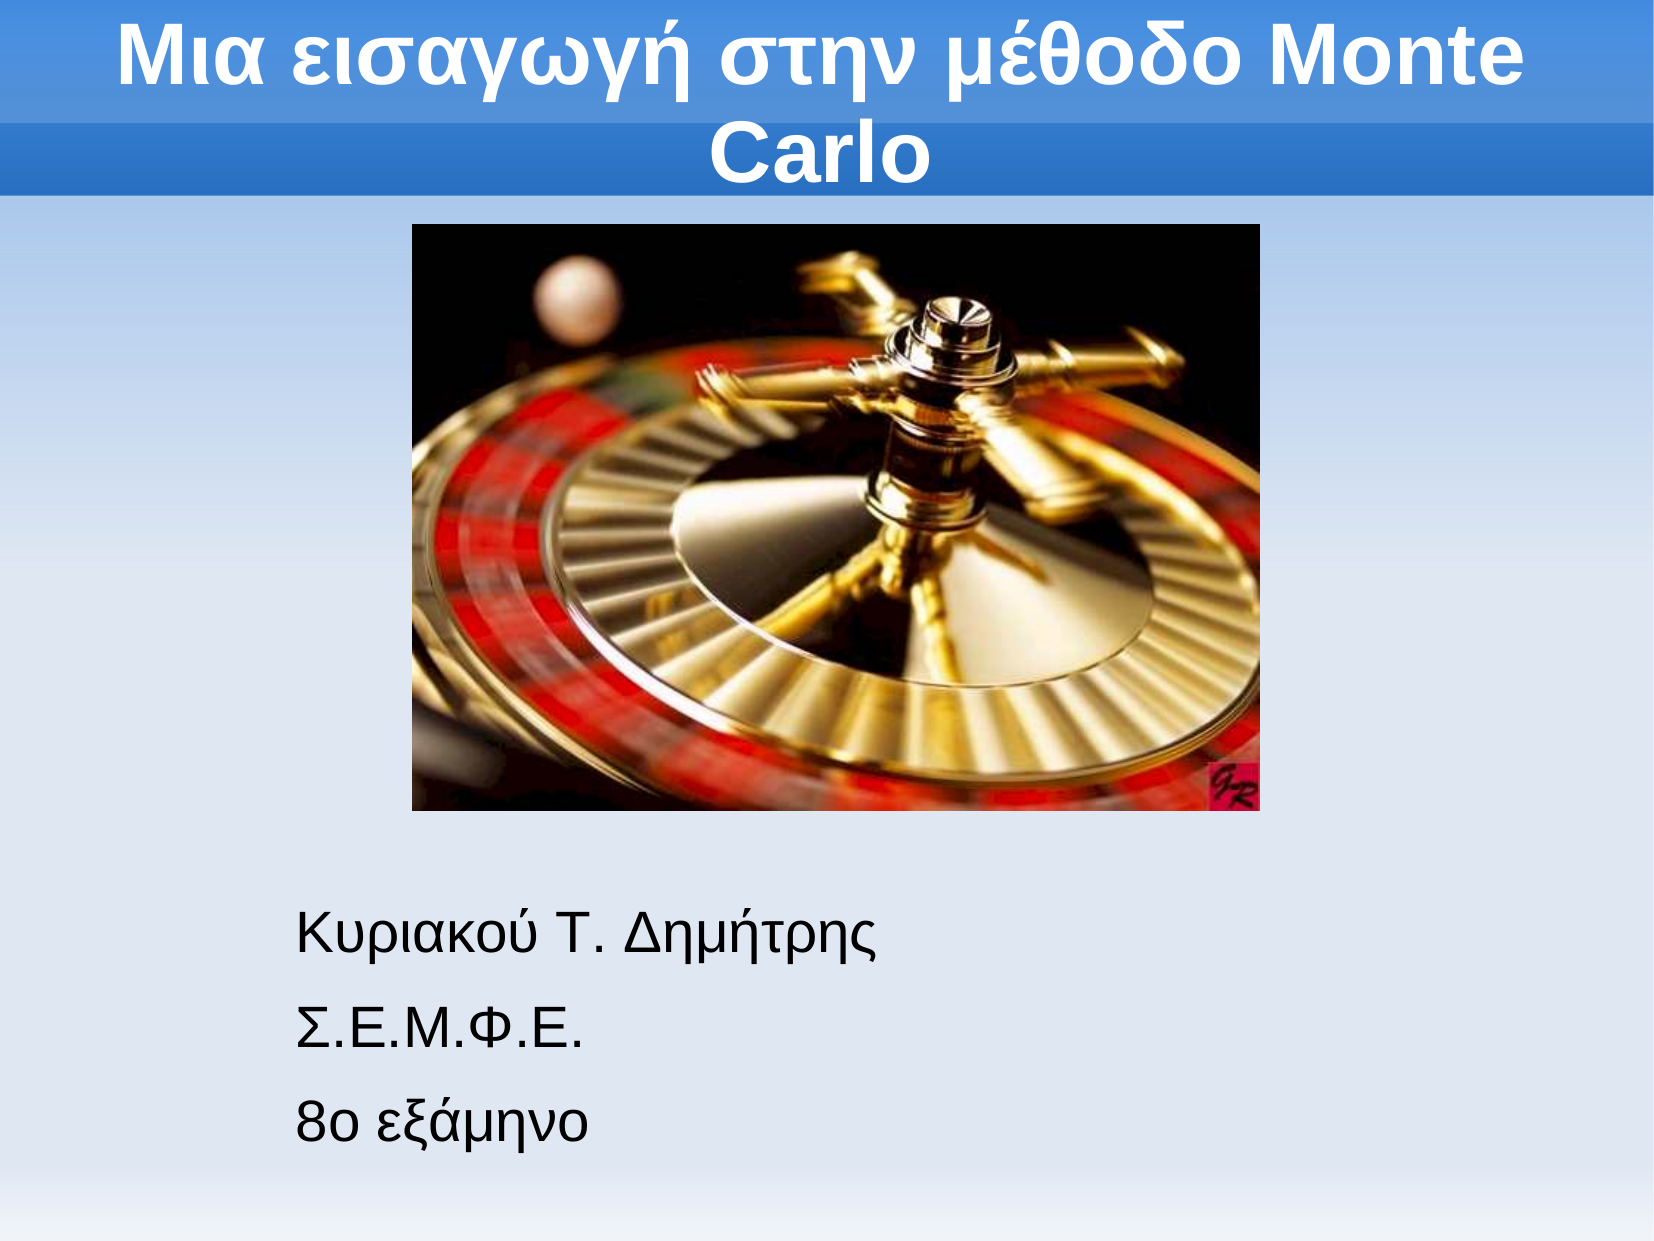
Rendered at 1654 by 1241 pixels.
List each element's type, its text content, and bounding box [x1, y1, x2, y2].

title Μια εισαγωγή στην μέθοδο Monte Carlo [76, 0, 1565, 208]
list Κυριακού Τ. Δημήτρης Σ.Ε.Μ.Φ.Ε. 8ο εξάμηνο [225, 900, 1571, 1241]
picture [0, 0, 1654, 1241]
